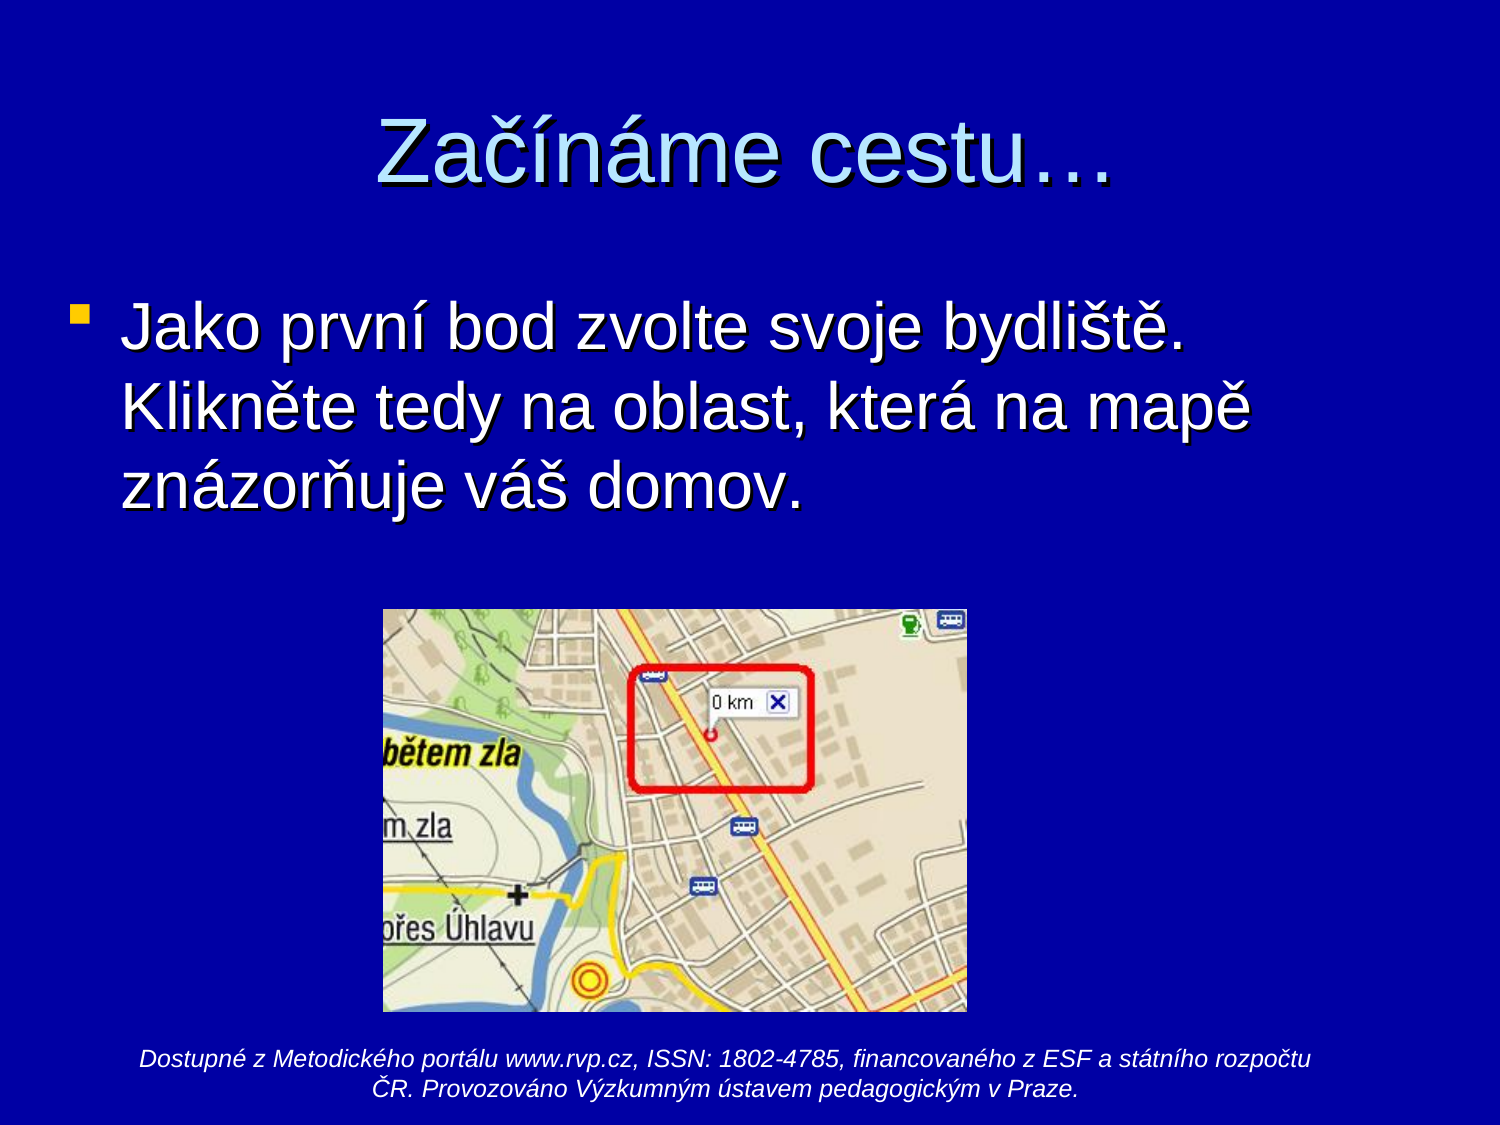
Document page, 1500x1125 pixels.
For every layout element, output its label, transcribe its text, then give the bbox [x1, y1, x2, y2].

picture [383, 609, 967, 1012]
text_box Dostupné z Metodického portálu www.rvp.cz, ISSN: 1802-4785, financovaného z ESF a státního rozpočtu ČR. Provozováno Výzkumným ústavem pedagogickým v Praze. [105, 1042, 1348, 1103]
list Jako první bod zvolte svoje bydliště. Klikněte tedy na oblast, která na mapě znázorňuje váš domov. [49, 274, 1451, 1001]
title Začínáme cestu… [49, 37, 1446, 255]
